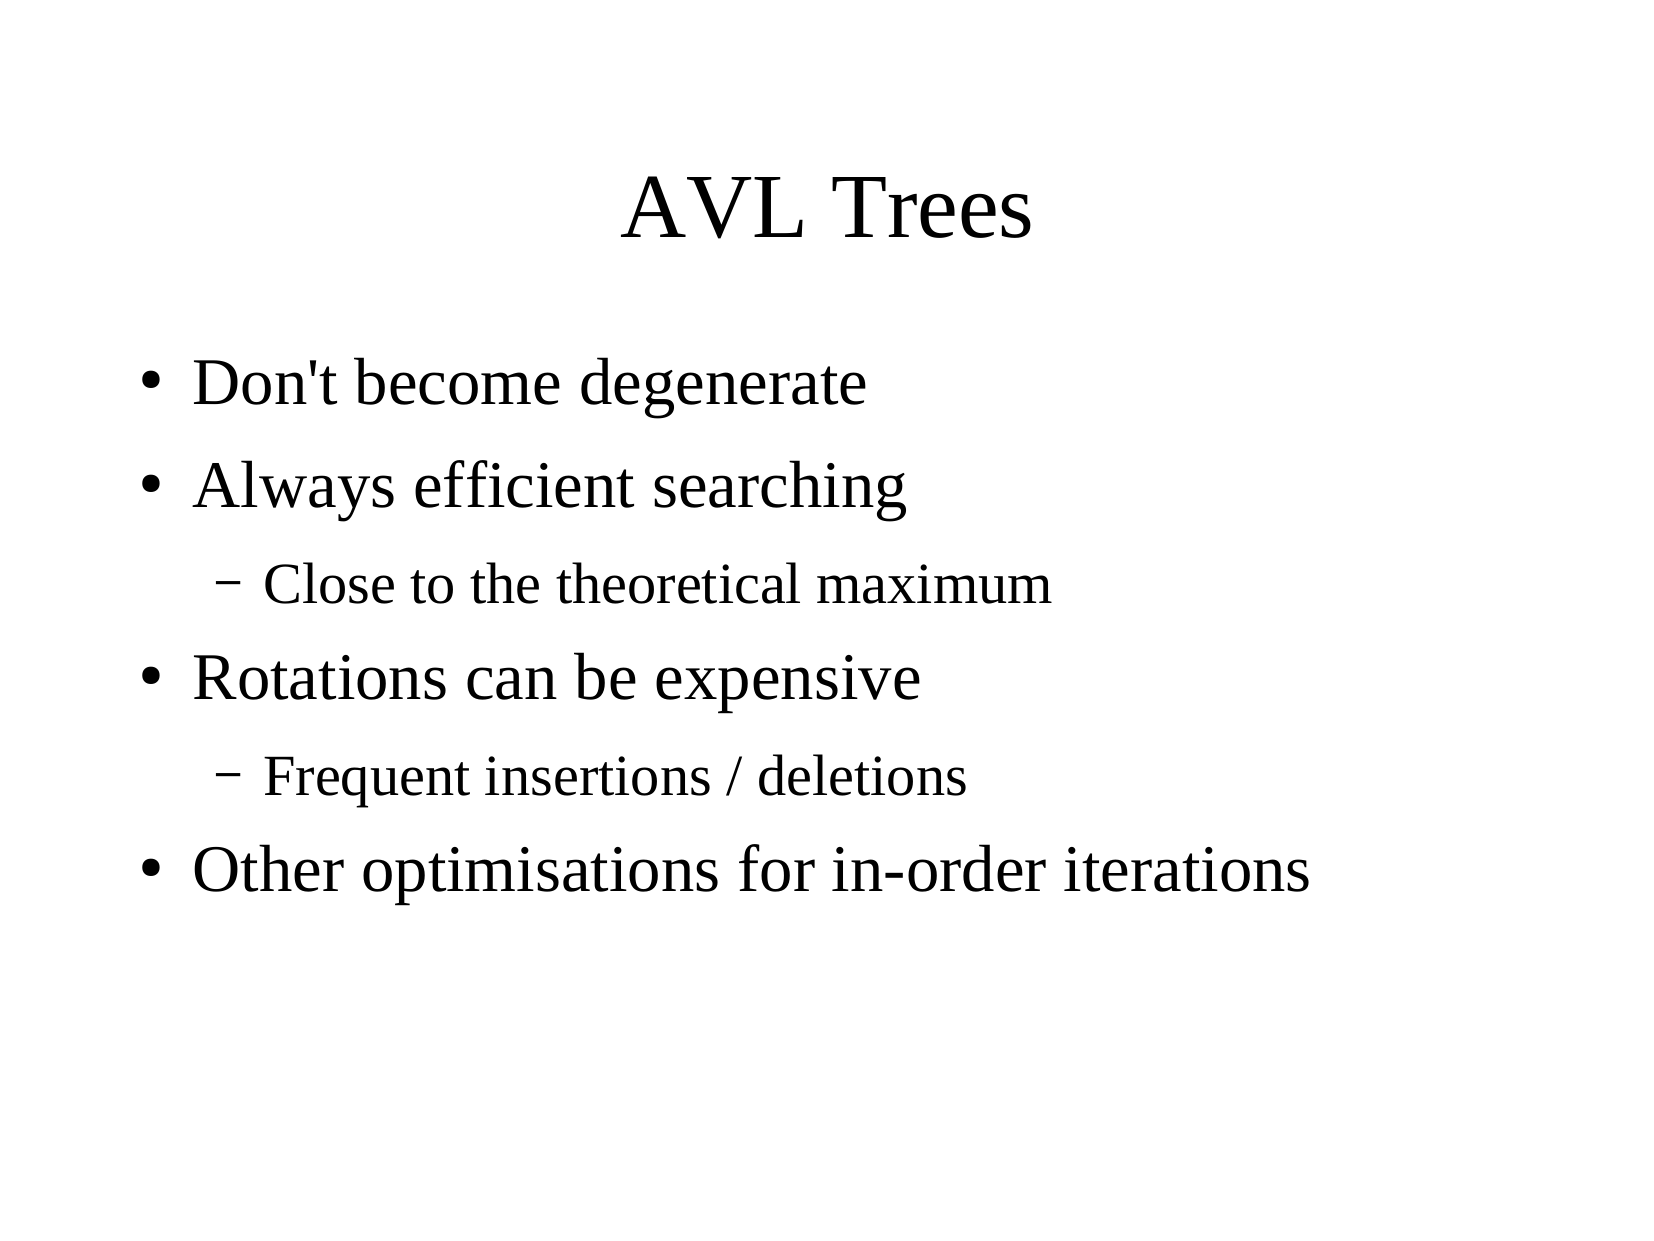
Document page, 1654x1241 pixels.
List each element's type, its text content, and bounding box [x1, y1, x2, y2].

list Don't become degenerate Always efficient searching Close to the theoretical maximum Rotations can be expensive Frequent insertions / deletions Other optimisations for in-order iterations [121, 344, 1534, 1127]
title AVL Trees [121, 102, 1534, 311]
